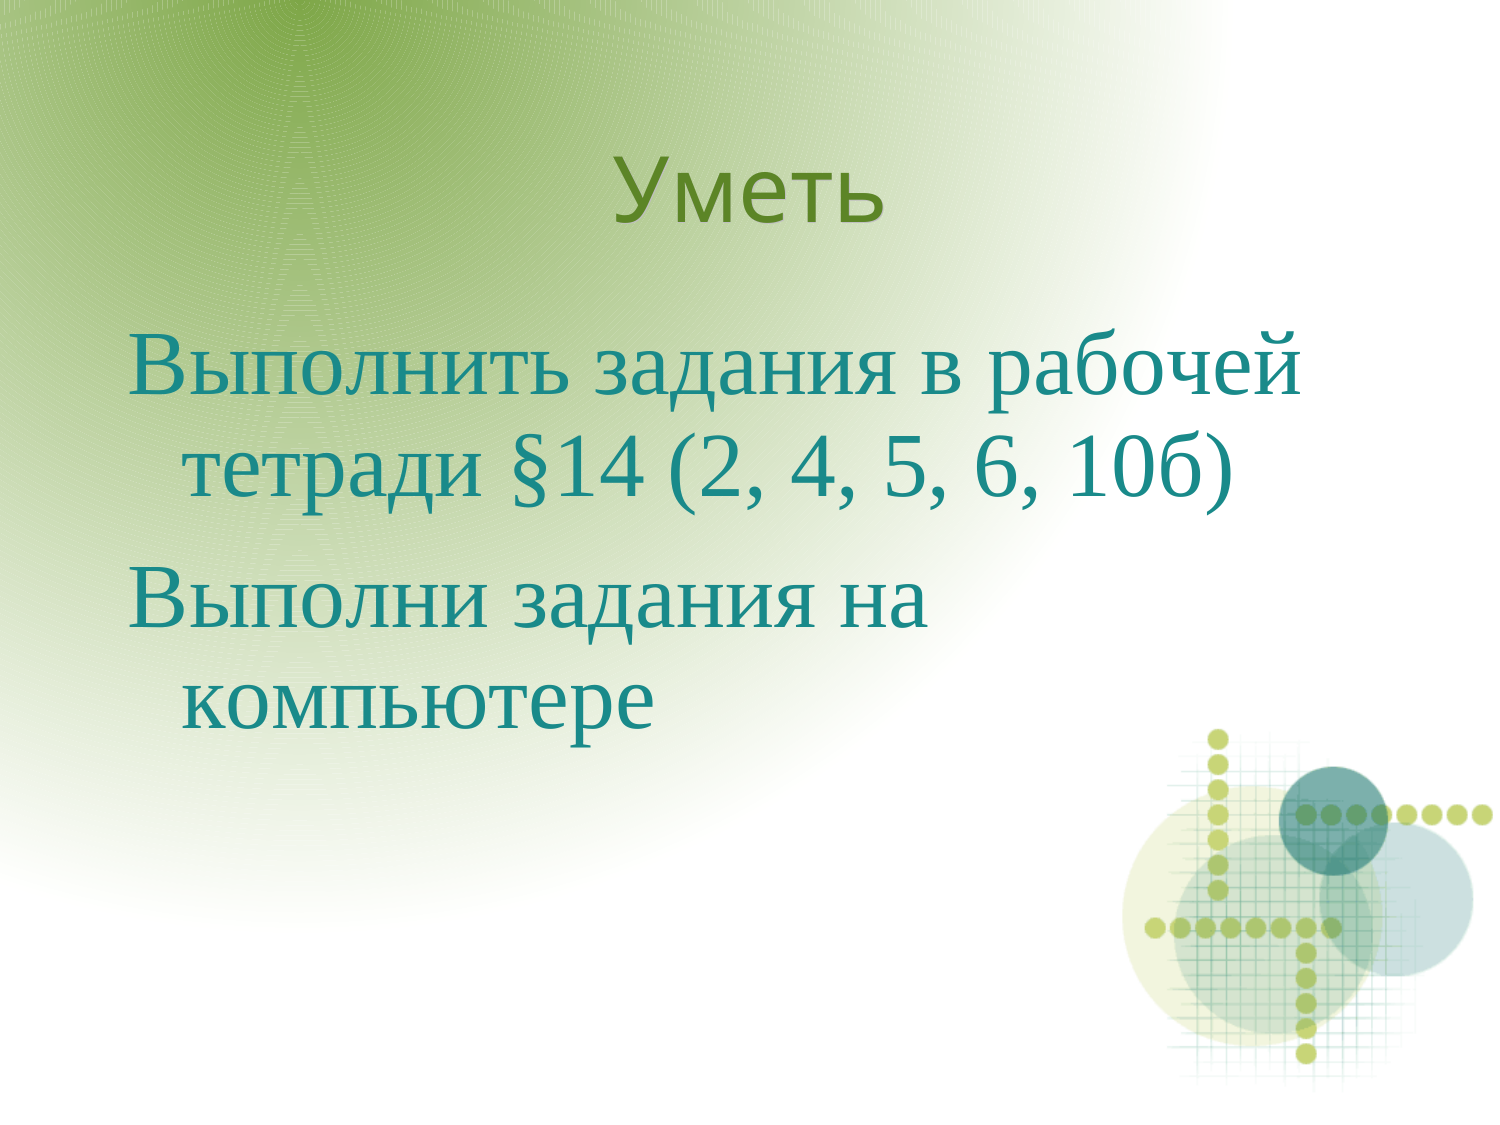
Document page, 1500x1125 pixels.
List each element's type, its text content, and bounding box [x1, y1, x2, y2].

picture [1110, 718, 1500, 1098]
title Уметь [110, 100, 1392, 274]
list Выполнить задания в рабочей тетради §14 (2, 4, 5, 6, 10б) Выполни задания на компьютере [110, 312, 1392, 1007]
